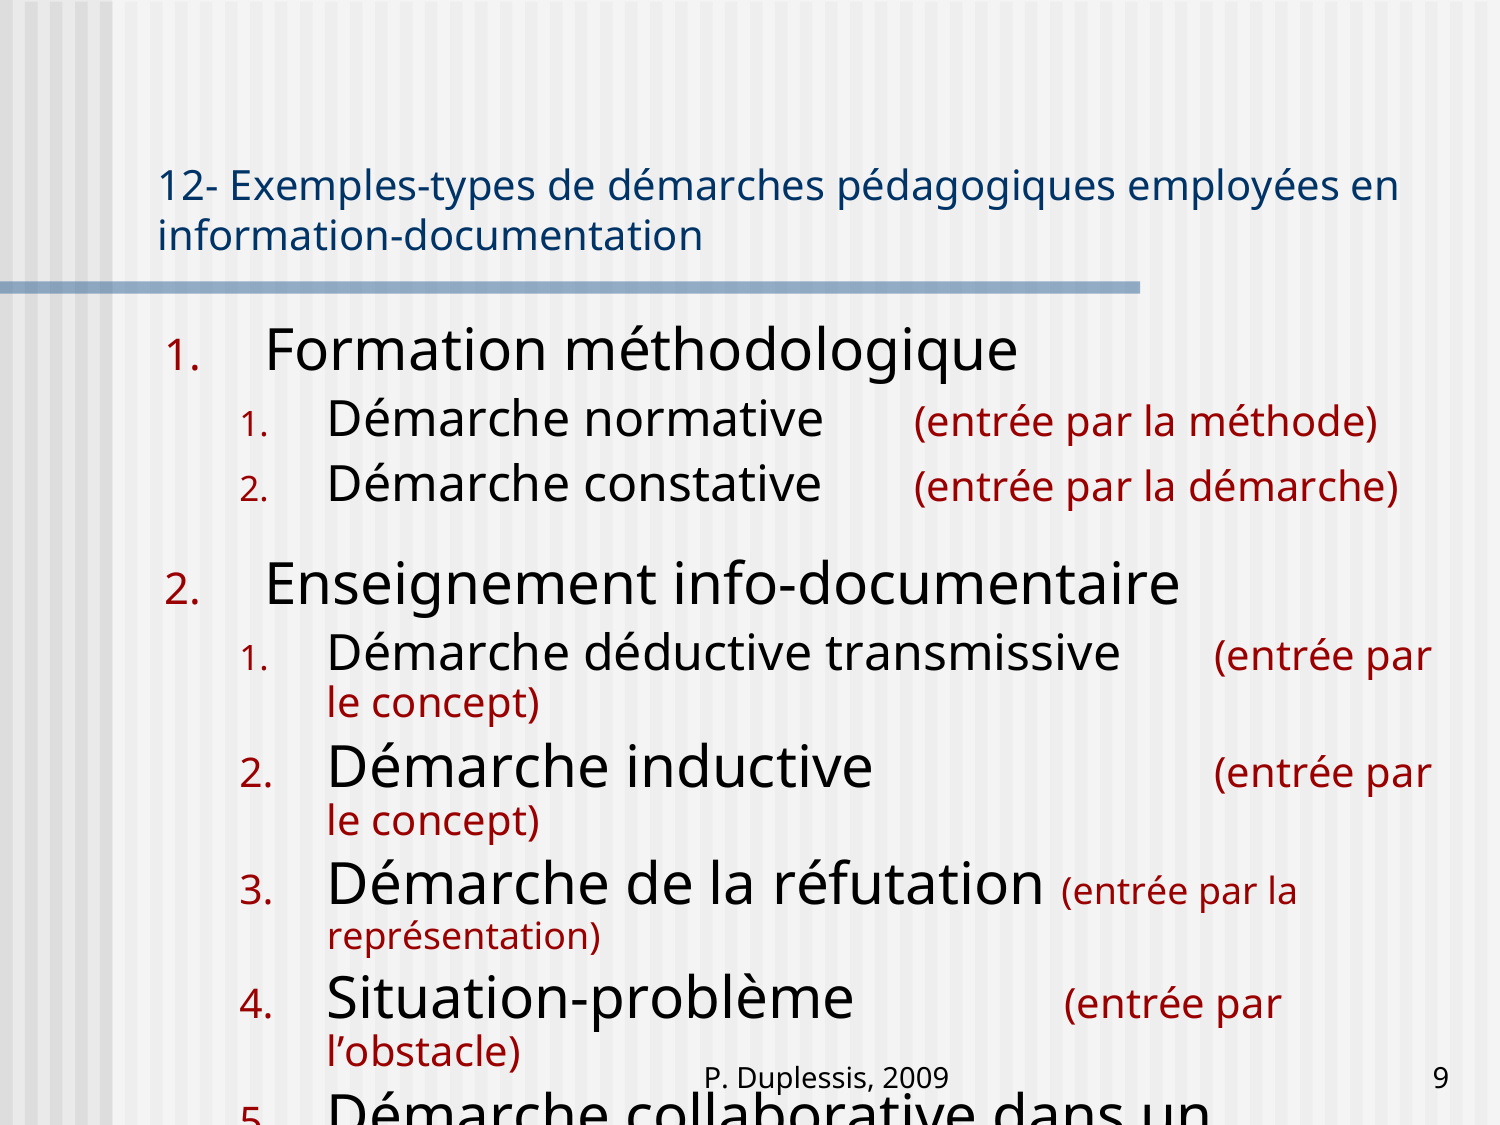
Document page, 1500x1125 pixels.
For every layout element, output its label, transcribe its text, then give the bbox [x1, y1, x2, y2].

title 12- Exemples-types de démarches pédagogiques employées en information-documentation [142, 150, 1482, 267]
list Formation méthodologique Démarche normative (entrée par la méthode) Démarche constative (entrée par la démarche) Enseignement info-documentaire Démarche déductive transmissive (entrée par le concept) Démarche inductive (entrée par le concept) Démarche de la réfutation (entrée par la représentation) Situation-problème (entrée par l’obstacle) Démarche collaborative dans un environnement numérique (entrée par les usages) [149, 312, 1481, 1100]
